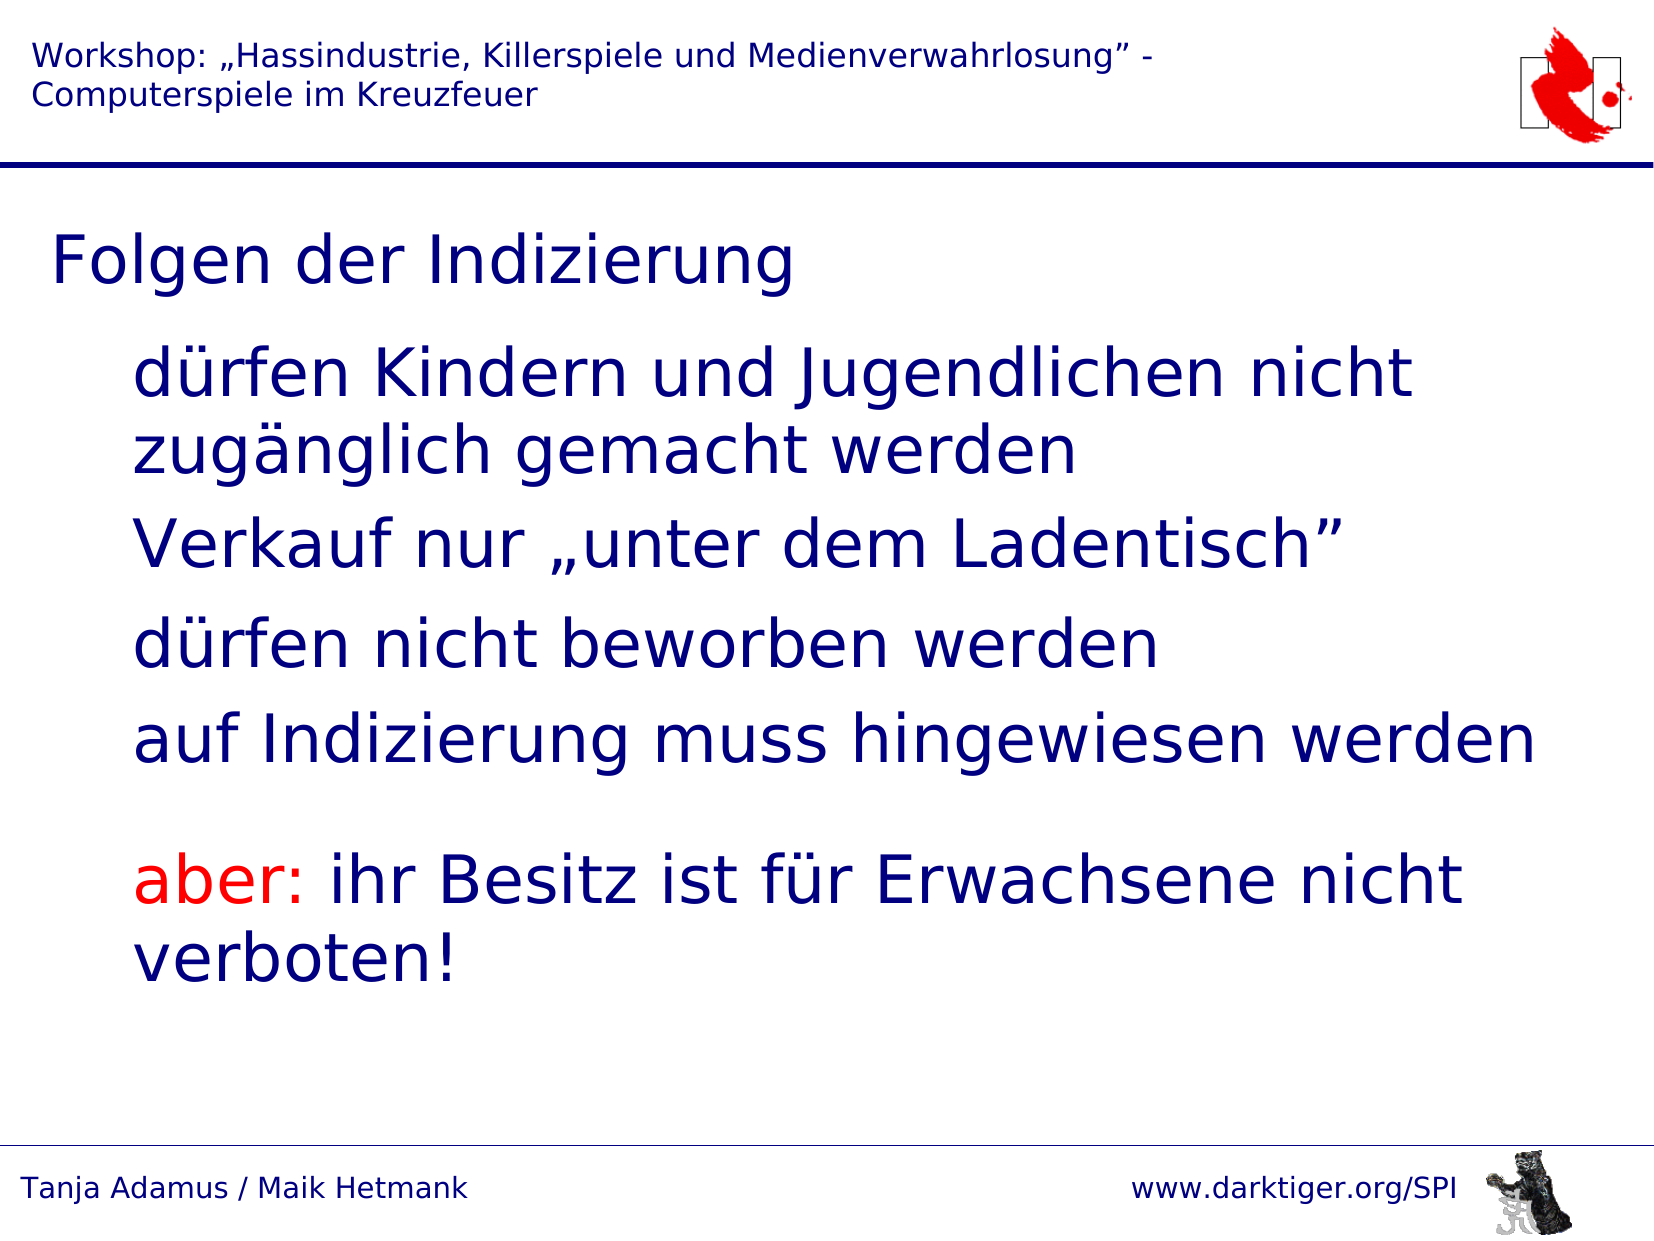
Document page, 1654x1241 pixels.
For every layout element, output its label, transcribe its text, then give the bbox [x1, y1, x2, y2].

text_box dürfen nicht beworben werden [118, 598, 1625, 692]
picture [1503, 16, 1632, 148]
text_box dürfen Kindern und Jugendlichen nicht zugänglich gemacht werden [118, 326, 1625, 498]
text_box aber: ihr Besitz ist für Erwachsene nicht verboten! [118, 834, 1625, 1006]
text_box Verkauf nur „unter dem Ladentisch” [118, 498, 1625, 591]
picture [1486, 1150, 1572, 1235]
text_box Folgen der Indizierung [35, 214, 1565, 308]
text_box Workshop: „Hassindustrie, Killerspiele und Medienverwahrlosung” - Computerspiele im Kreuzfeuer [16, 29, 1418, 178]
text_box auf Indizierung muss hingewiesen werden [118, 692, 1625, 786]
